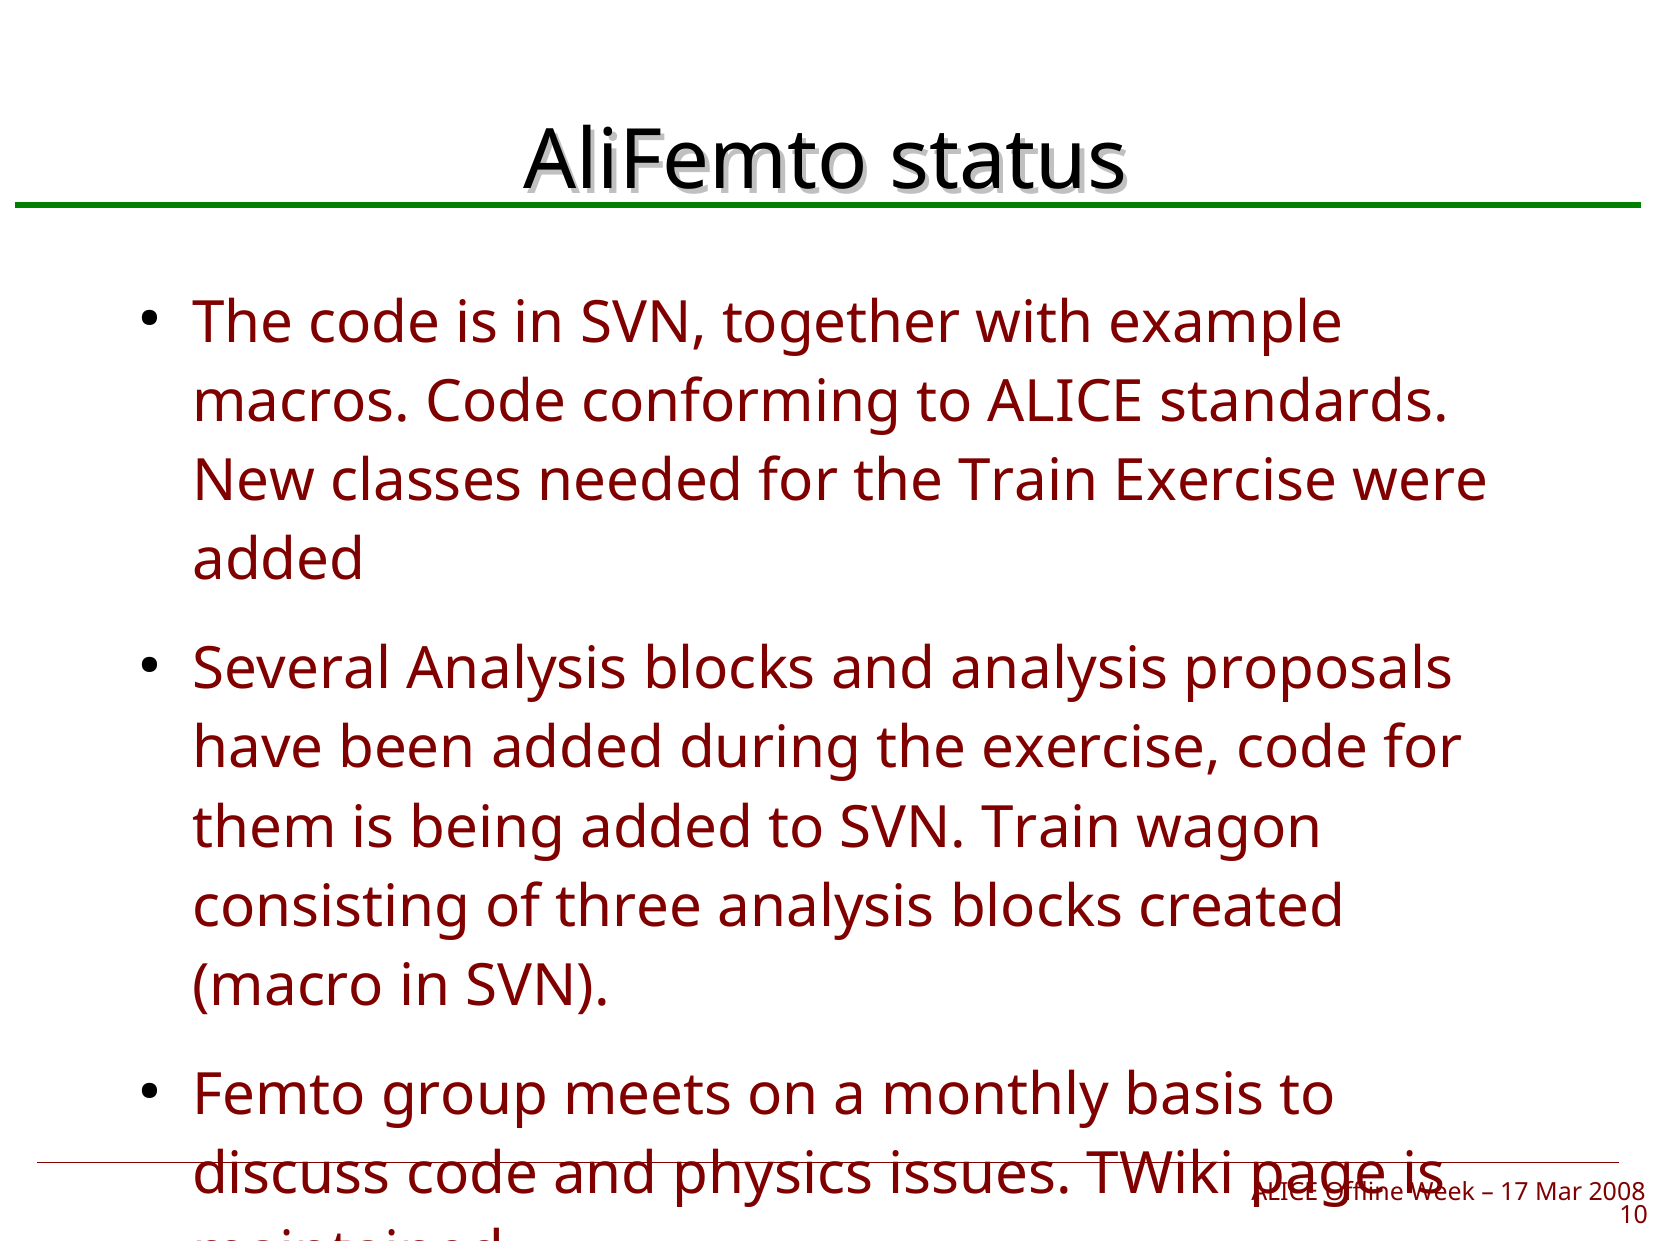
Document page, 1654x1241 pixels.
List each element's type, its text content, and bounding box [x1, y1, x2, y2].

list The code is in SVN, together with example macros. Code conforming to ALICE standards. New classes needed for the Train Exercise were added Several Analysis blocks and analysis proposals have been added during the exercise, code for them is being added to SVN. Train wagon consisting of three analysis blocks created (macro in SVN). Femto group meets on a monthly basis to discuss code and physics issues. TWiki page is maintained. Femto code is kept in a ready and working state, an effort to include UniCorr in Alice is ongoing. [121, 279, 1533, 1142]
title AliFemto status [119, 52, 1532, 261]
